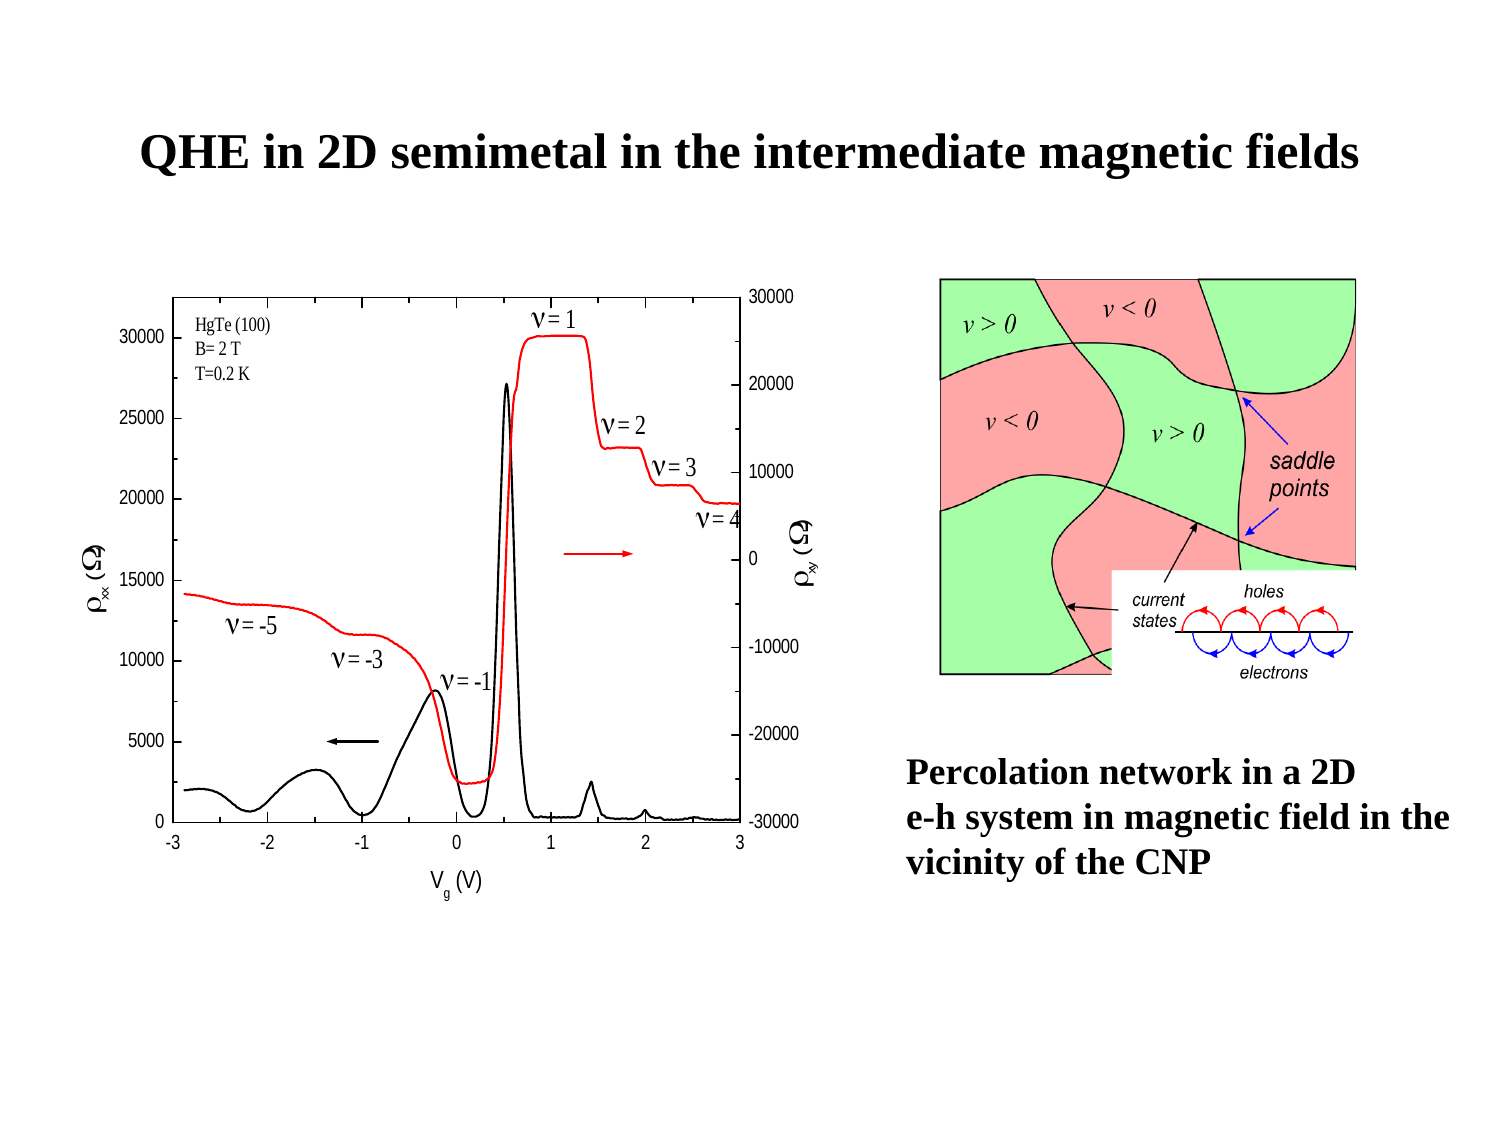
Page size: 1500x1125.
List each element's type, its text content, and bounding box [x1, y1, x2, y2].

picture [939, 278, 1364, 681]
text_box [41, 231, 862, 954]
text_box Percolation network in a 2D e-h system in magnetic field in the vicinity of the CNP [891, 739, 1476, 890]
title QHE in 2D semimetal in the intermediate magnetic fields [112, 76, 1388, 221]
